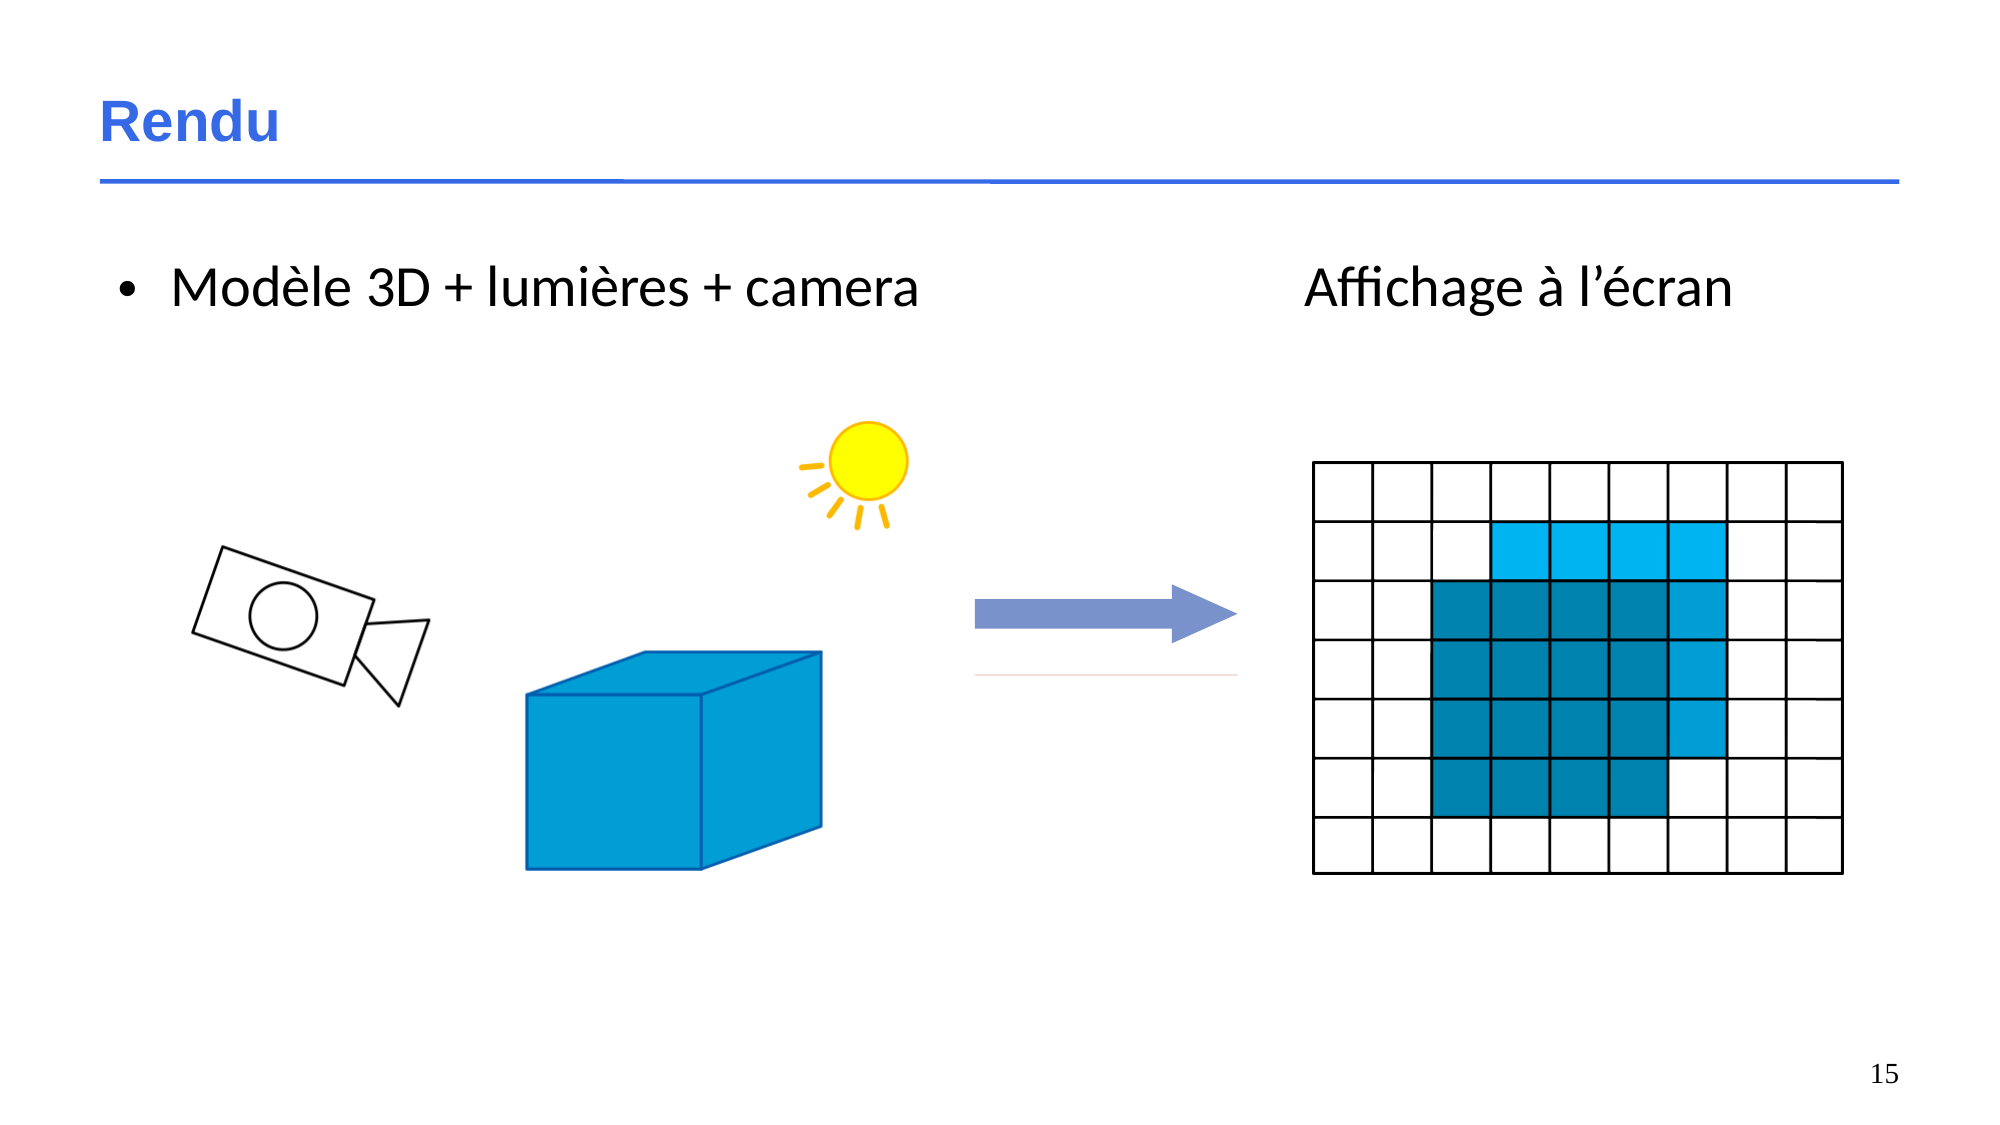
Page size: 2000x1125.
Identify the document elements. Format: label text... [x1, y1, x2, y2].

list Modèle 3D + lumières + camera Affichage à l’écran [99, 263, 1900, 976]
text_box [974, 584, 1238, 644]
picture [150, 394, 1021, 938]
title Rendu [99, 27, 1900, 215]
picture [1312, 461, 1844, 875]
